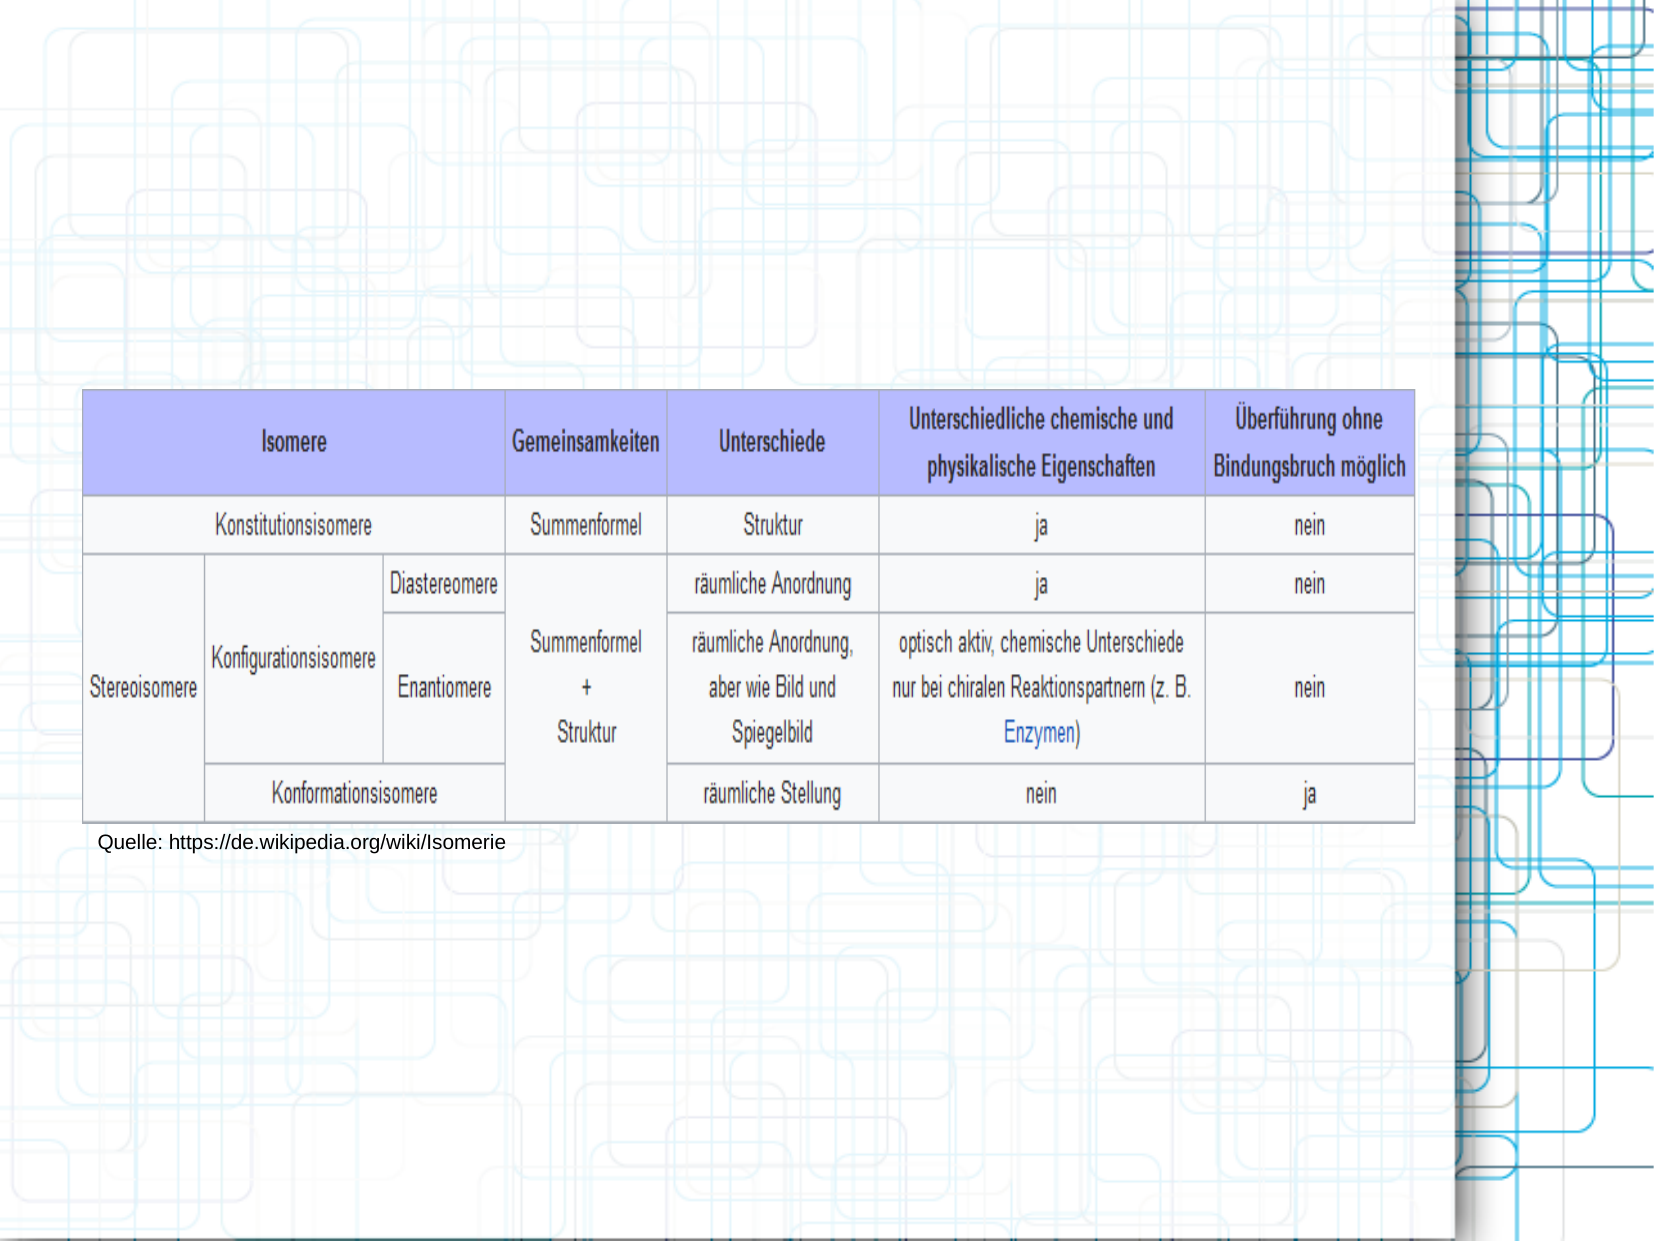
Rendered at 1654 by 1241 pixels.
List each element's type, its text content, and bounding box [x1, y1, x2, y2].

text_box Quelle: https://de.wikipedia.org/wiki/Isomerie [82, 823, 1016, 923]
picture [0, 0, 1654, 1241]
